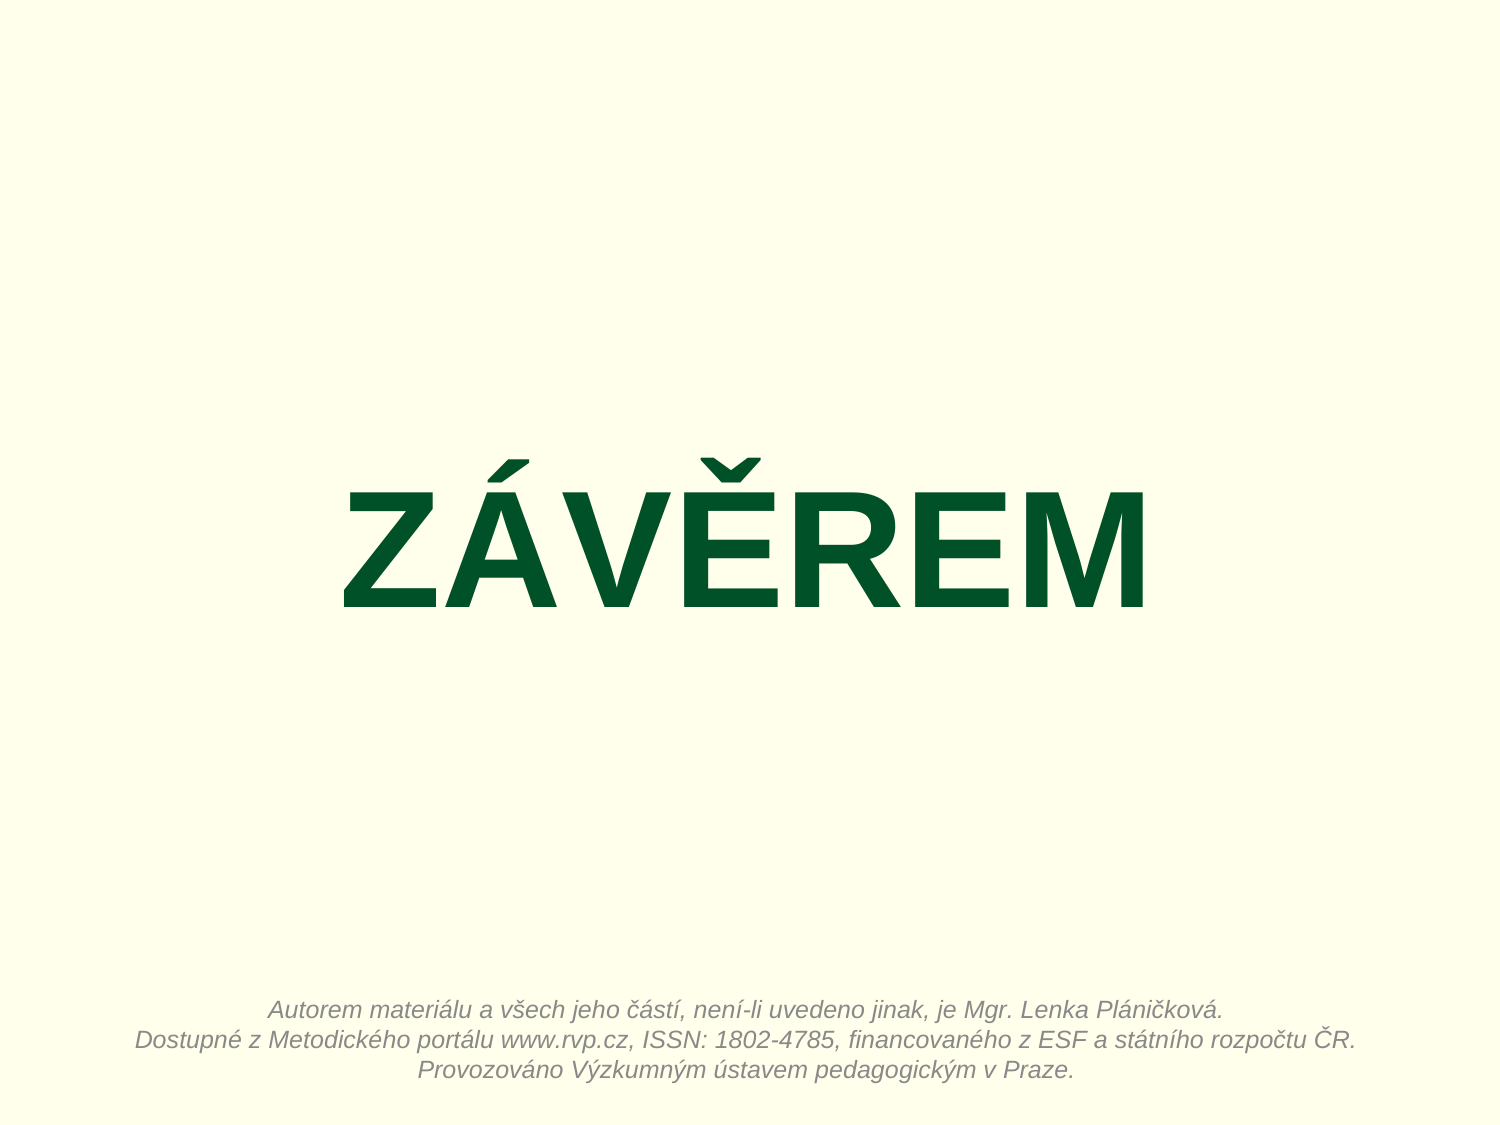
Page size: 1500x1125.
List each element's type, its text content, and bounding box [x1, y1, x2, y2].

text_box ZÁVĚREM [41, 444, 1454, 637]
text_box Autorem materiálu a všech jeho částí, není-li uvedeno jinak, je Mgr. Lenka Pláničková. Dostupné z Metodického portálu www.rvp.cz, ISSN: 1802-4785, financovaného z ESF a státního rozpočtu ČR. Provozováno Výzkumným ústavem pedagogickým v Praze. [40, 997, 1454, 1080]
